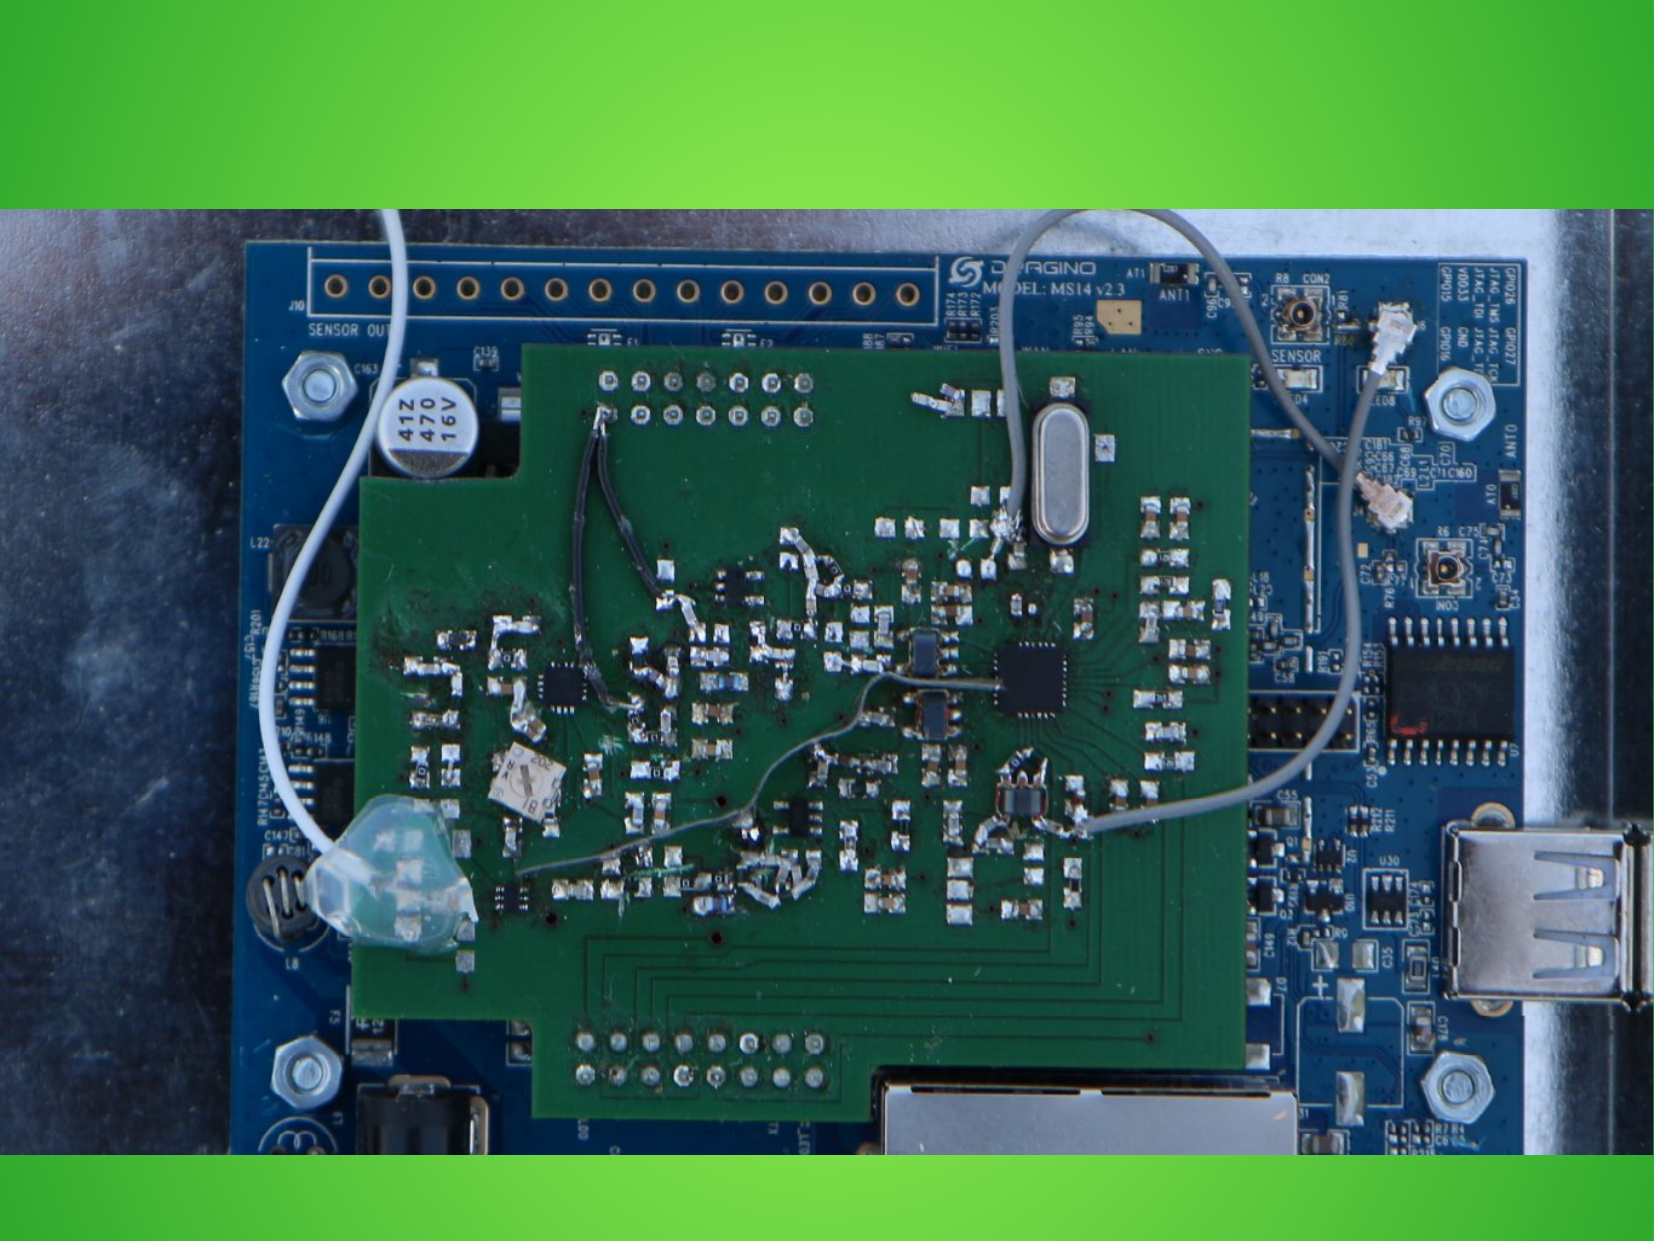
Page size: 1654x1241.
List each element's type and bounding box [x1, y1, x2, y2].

picture [0, 209, 1654, 1156]
